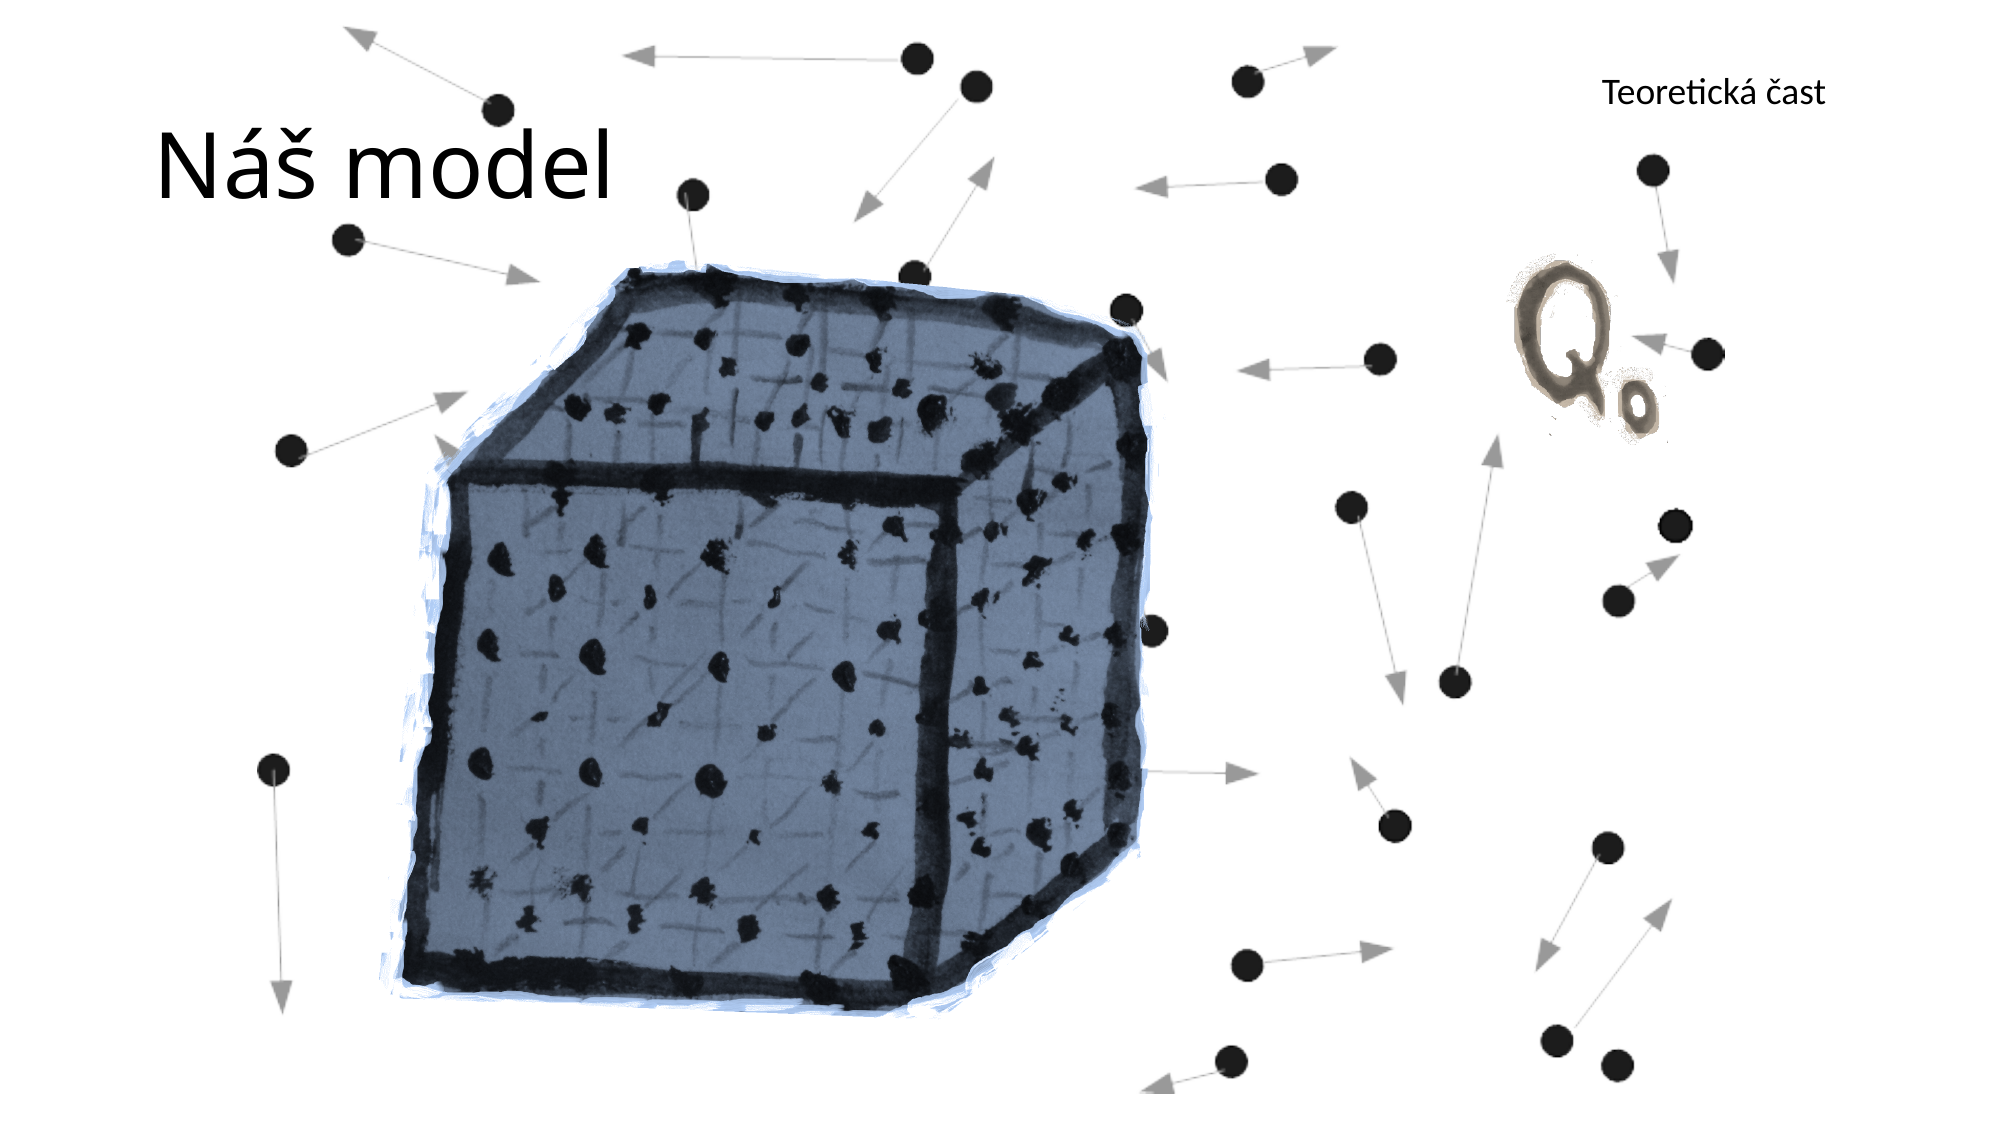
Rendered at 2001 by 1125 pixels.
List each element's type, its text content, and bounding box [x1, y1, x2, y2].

text_box Teoretická čast [1587, 59, 1863, 120]
title Náš model [138, 60, 1864, 278]
picture [257, 25, 1725, 60]
picture [257, 252, 1725, 1094]
